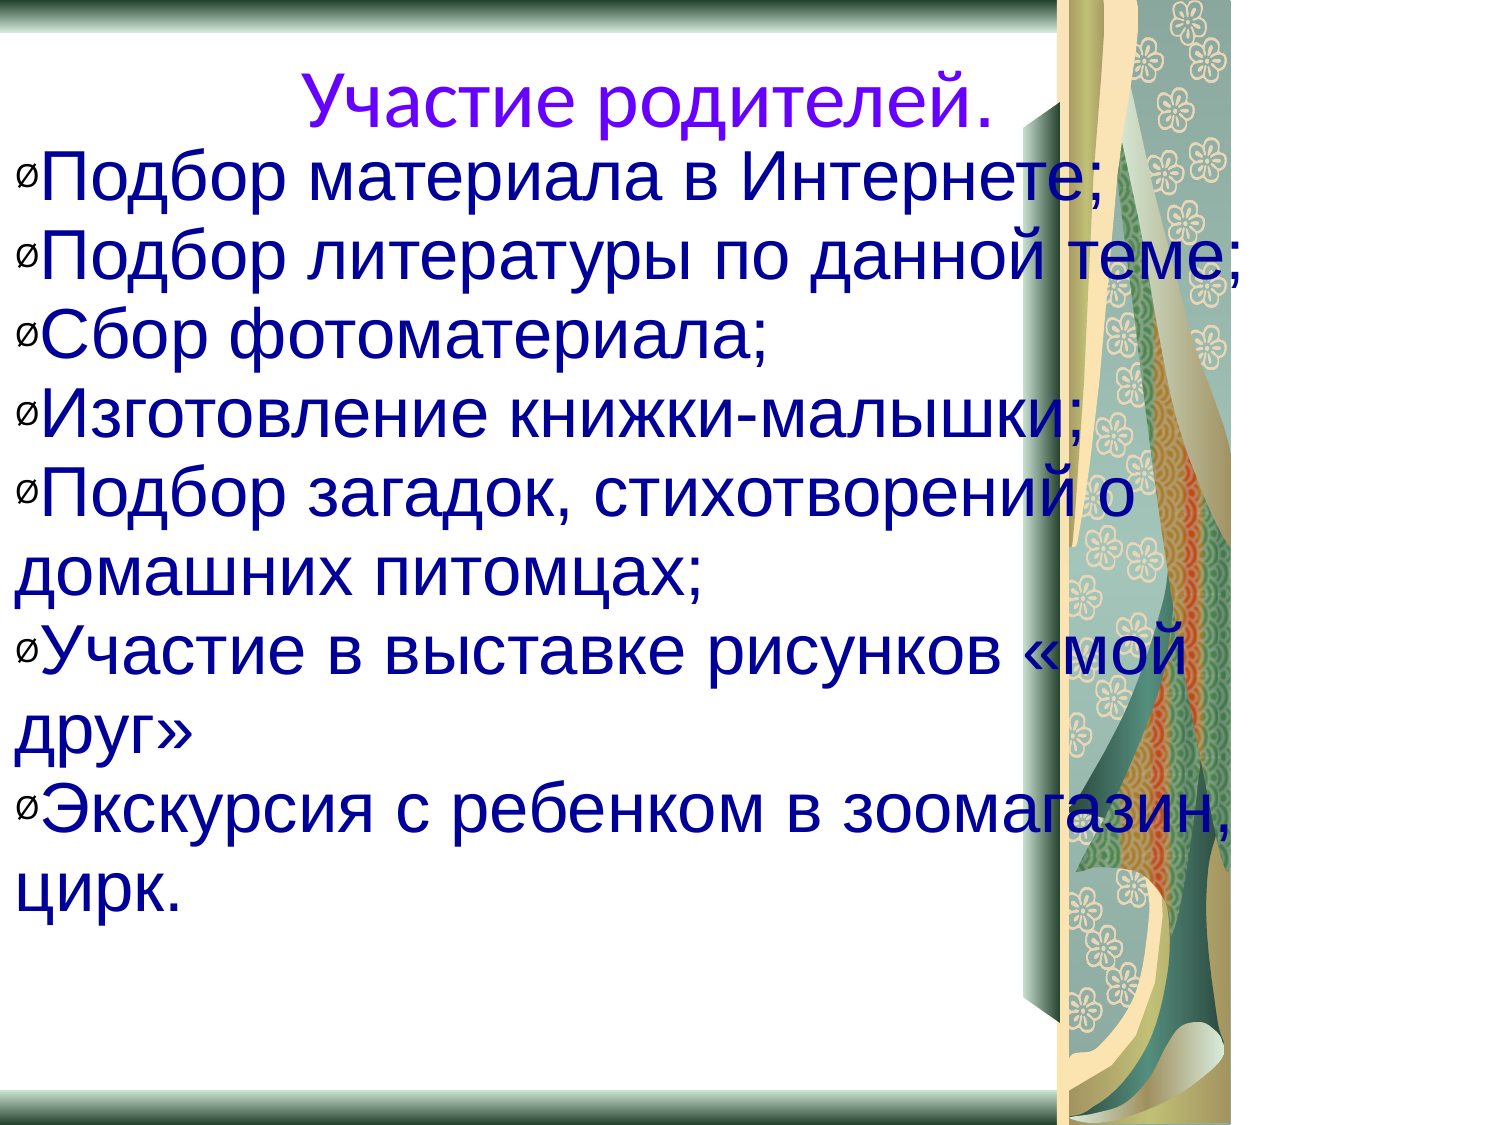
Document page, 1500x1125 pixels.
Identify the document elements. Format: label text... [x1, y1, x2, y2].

title Участие родителей. [35, 37, 1263, 128]
text_box Подбор материала в Интернете; Подбор литературы по данной теме; Сбор фотоматериала; Изготовление книжки-малышки; Подбор загадок, стихотворений о домашних питомцах; Участие в выставке рисунков «мой друг» Экскурсия с ребенком в зоомагазин, цирк. [0, 128, 1266, 934]
